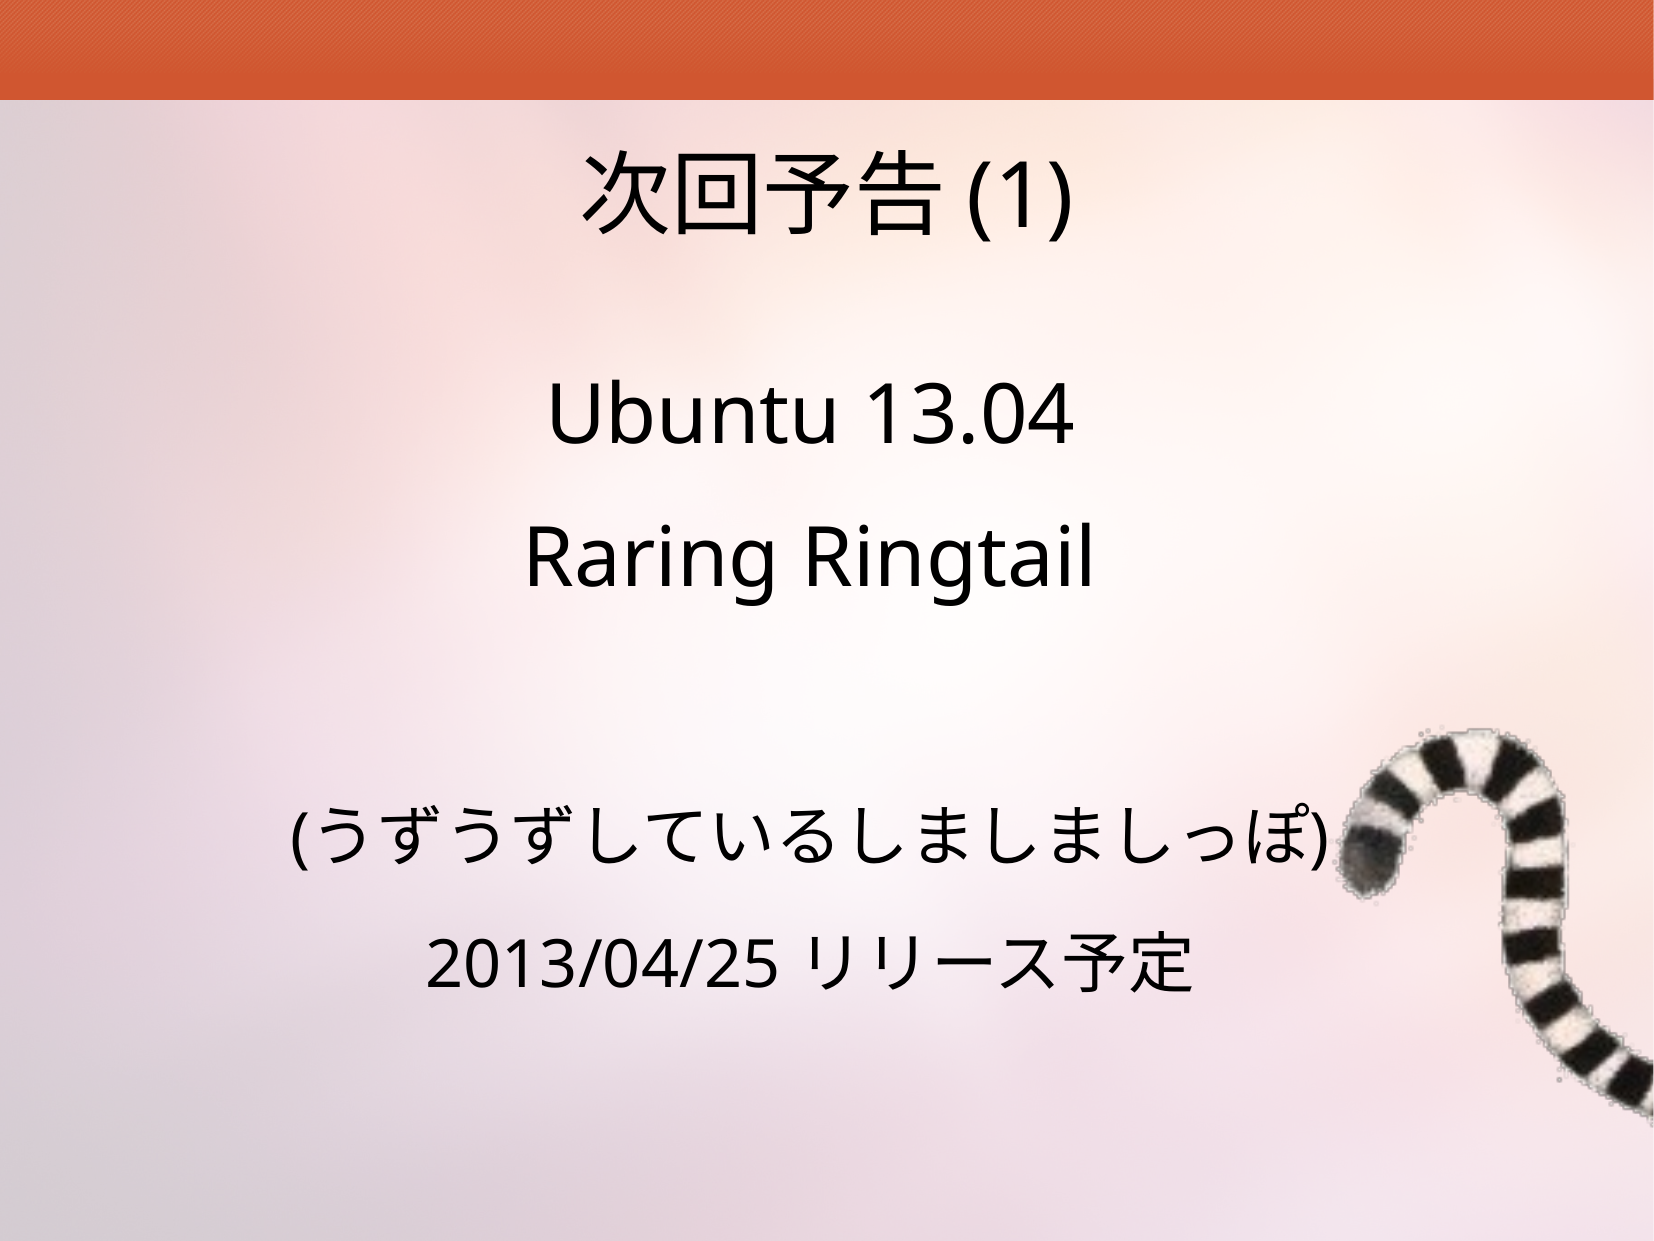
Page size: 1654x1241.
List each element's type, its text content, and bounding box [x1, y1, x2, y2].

list Ubuntu 13.04 Raring Ringtail (うずうずしているしましましっぽ) 2013/04/25 リリース予定 [82, 354, 1538, 1052]
title 次回予告 (1) [82, 118, 1571, 257]
picture [0, 0, 1654, 1241]
